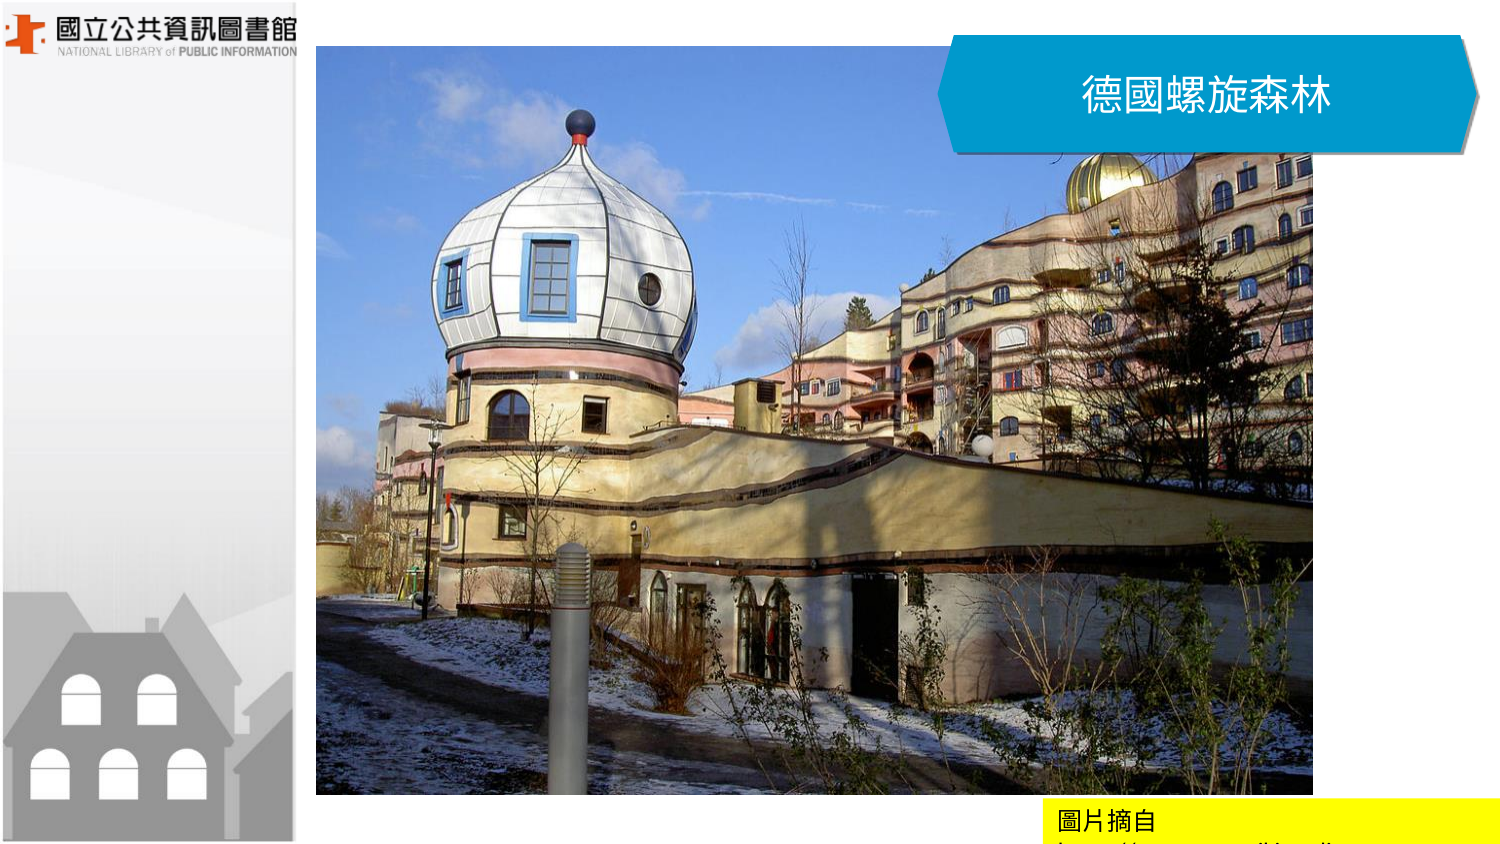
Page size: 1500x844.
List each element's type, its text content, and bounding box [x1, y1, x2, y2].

picture [316, 46, 1313, 795]
text_box 圖片摘自https://commons.wikimedia.org [1042, 798, 1500, 844]
text_box 德國螺旋森林 [937, 35, 1477, 153]
picture [4, 13, 298, 57]
